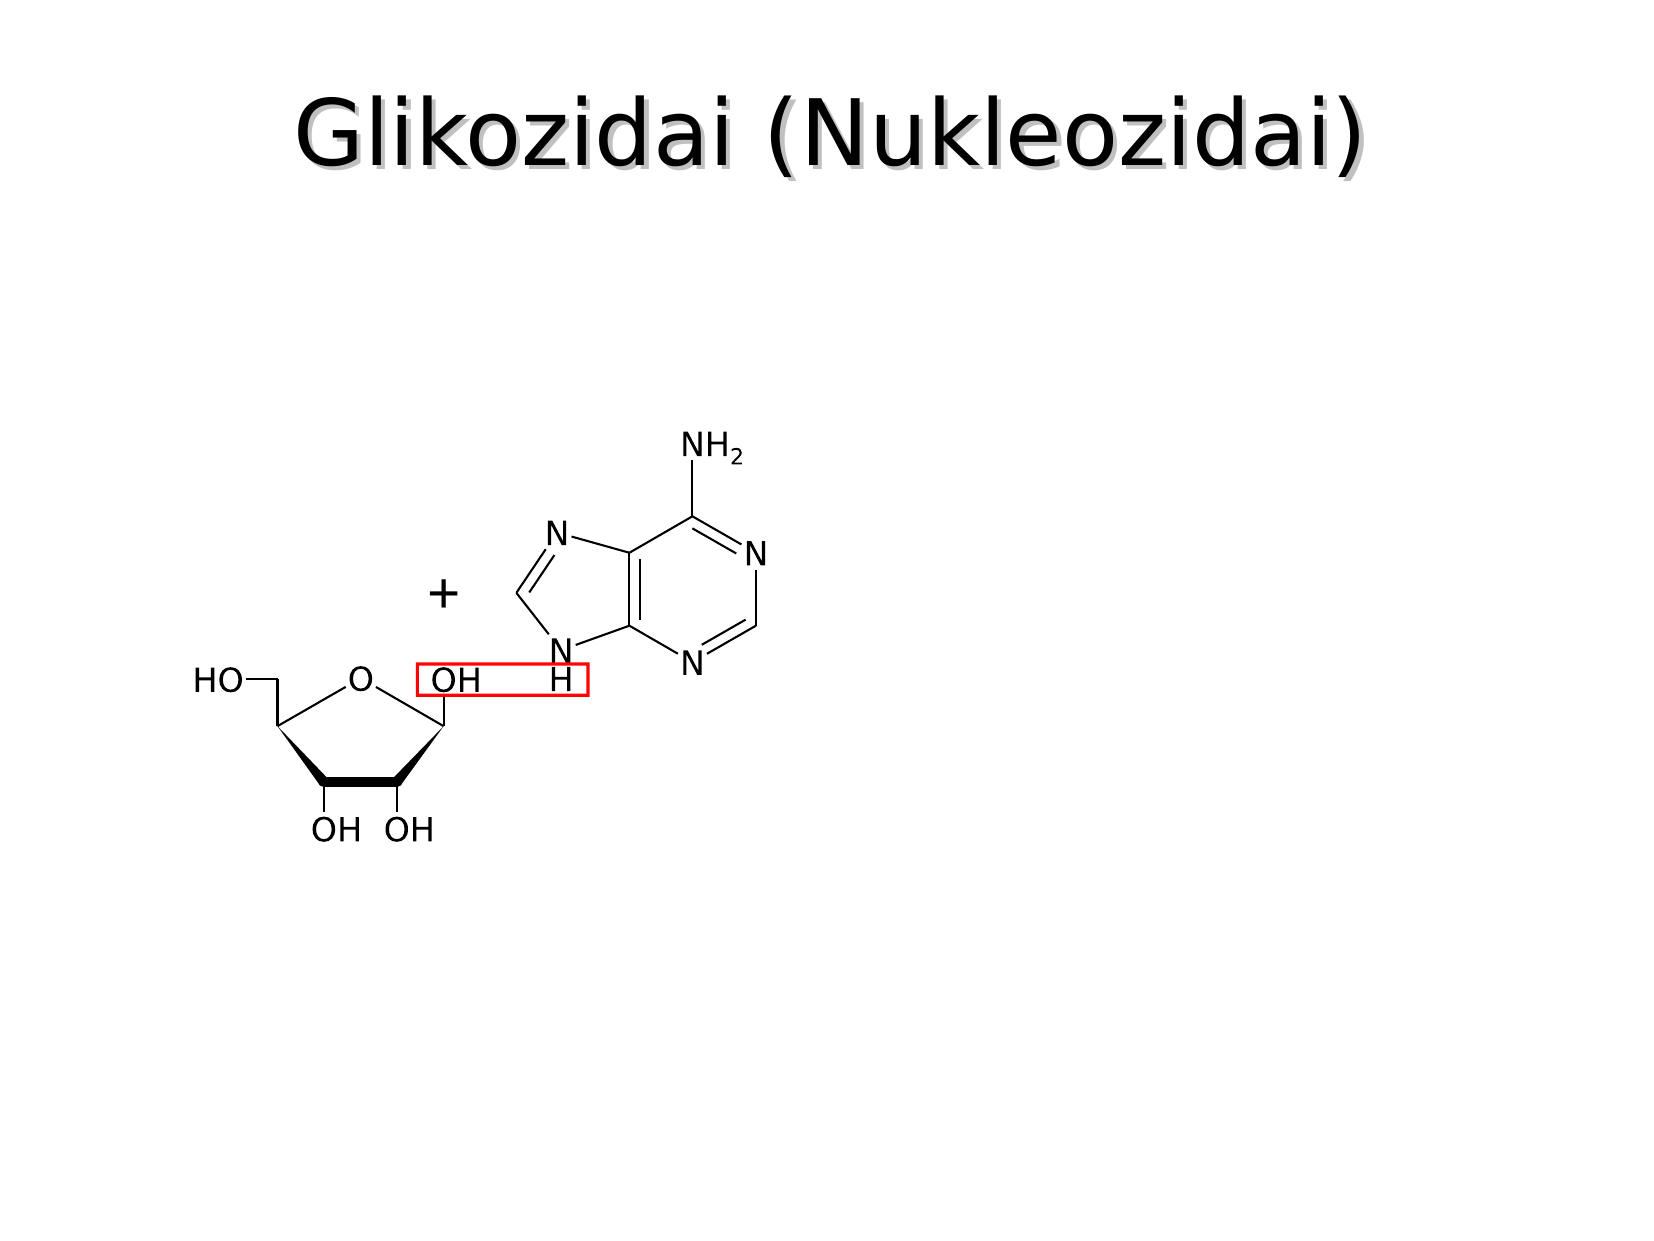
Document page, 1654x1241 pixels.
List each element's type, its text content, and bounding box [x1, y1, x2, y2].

text_box + [412, 544, 478, 638]
title Glikozidai (Nukleozidai) [86, 37, 1576, 230]
picture [187, 412, 854, 858]
